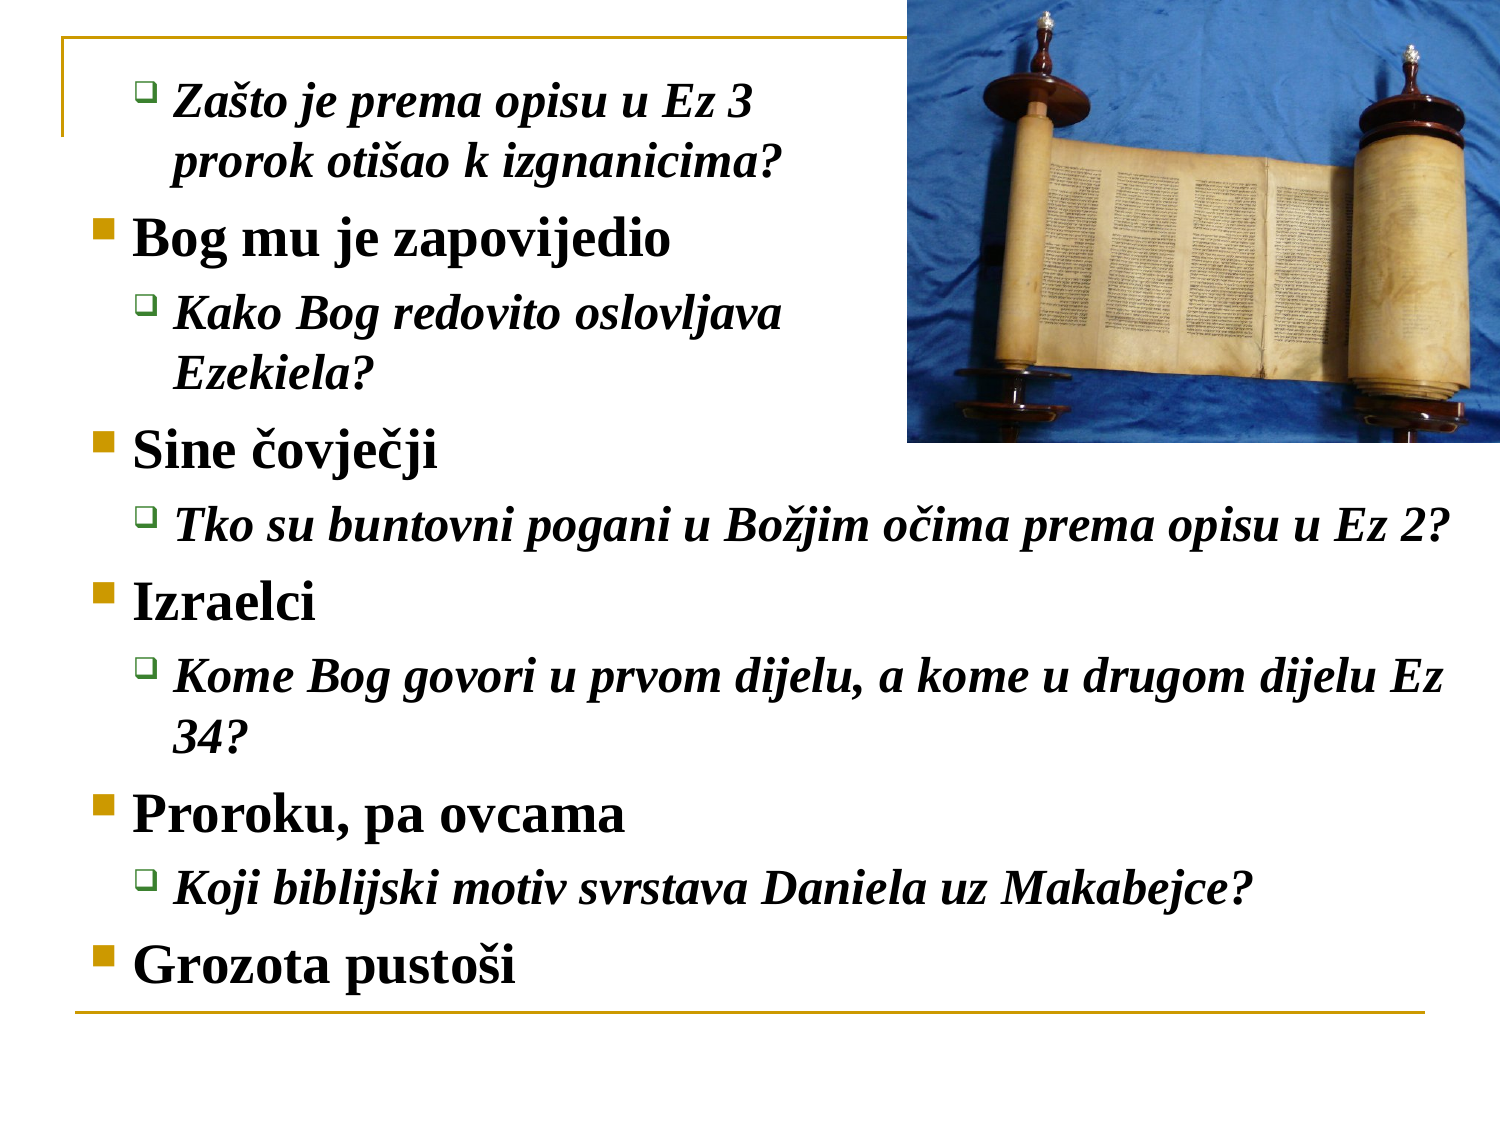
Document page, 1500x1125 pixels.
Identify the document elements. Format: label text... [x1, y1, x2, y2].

picture [907, 0, 1500, 443]
list Zašto je prema opisu u Ez 3 prorok otišao k izgnanicima? Bog mu je zapovijedio Kako Bog redovito oslovljava Ezekiela? Sine čovječji Tko su buntovni pogani u Božjim očima prema opisu u Ez 2? Izraelci Kome Bog govori u prvom dijelu, a kome u drugom dijelu Ez 34? Proroku, pa ovcama Koji biblijski motiv svrstava Daniela uz Makabejce? Grozota pustoši [75, 59, 1500, 1006]
